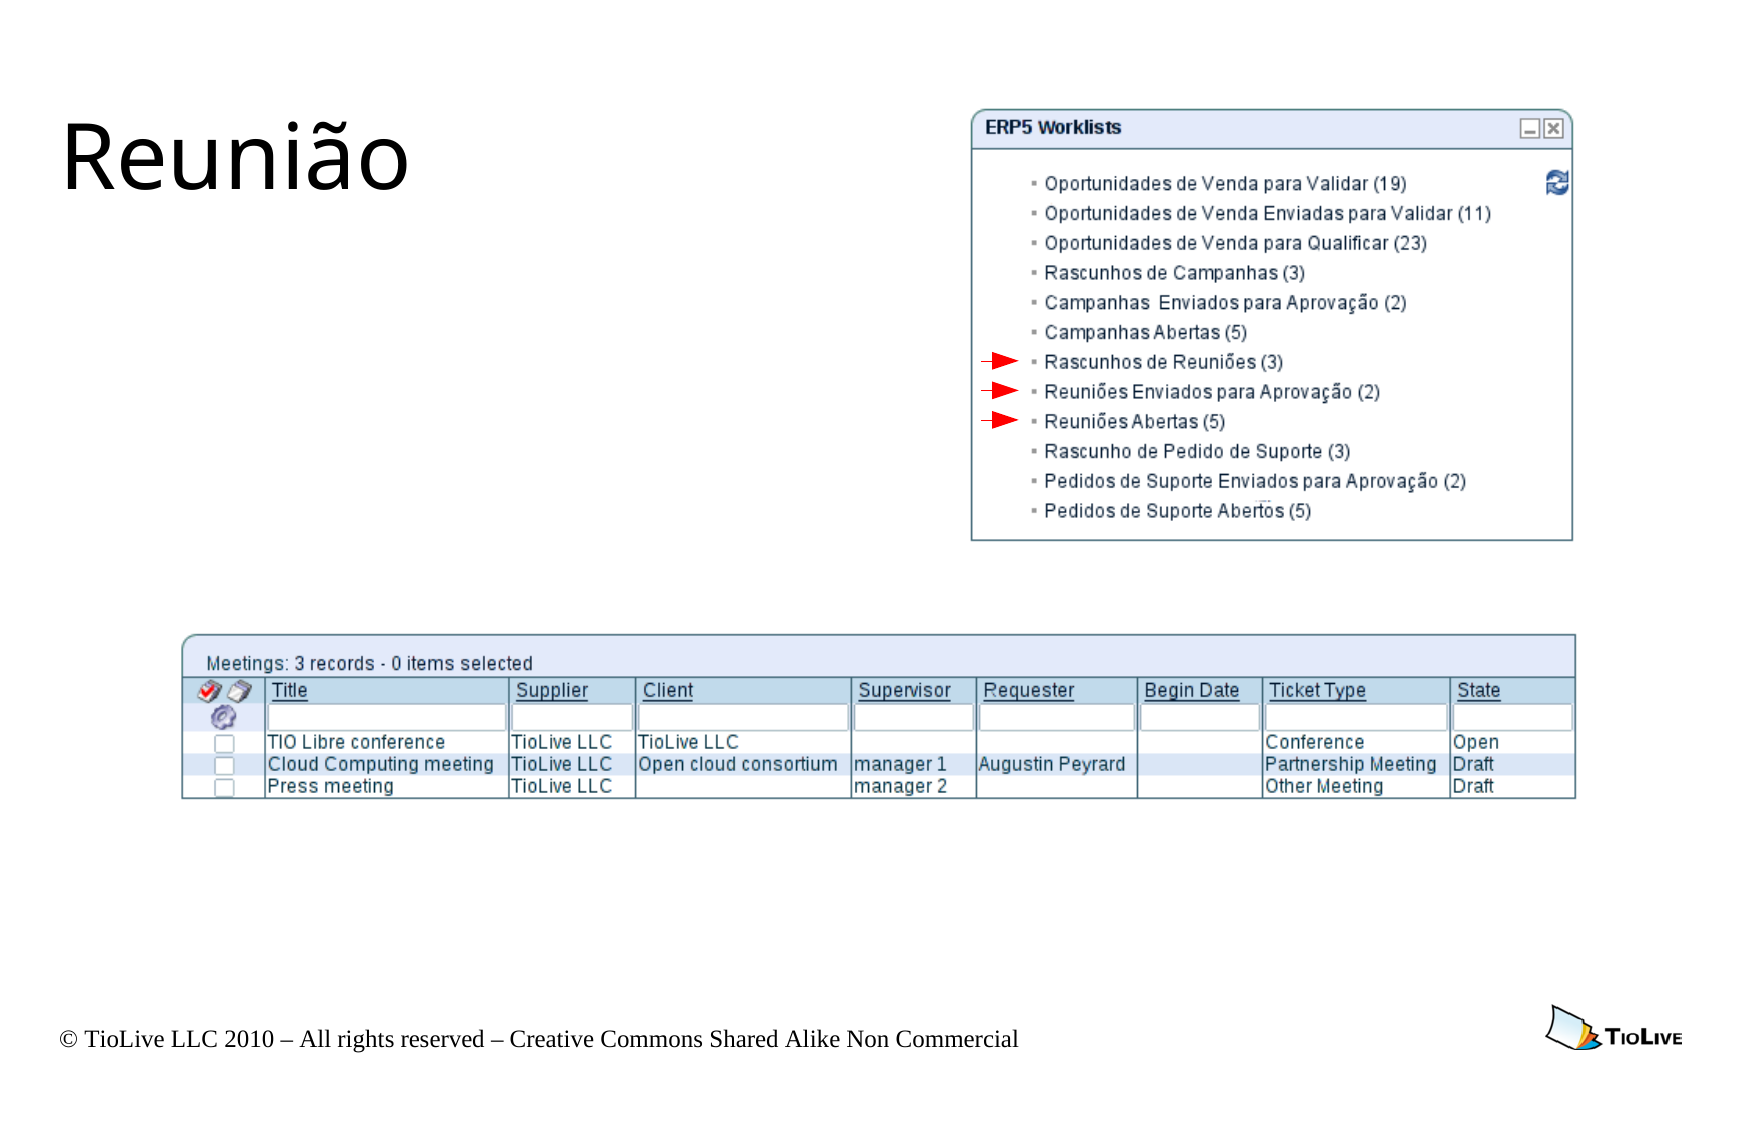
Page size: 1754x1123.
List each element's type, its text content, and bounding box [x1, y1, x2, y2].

picture [968, 216, 1578, 546]
picture [177, 628, 1581, 804]
picture [1545, 1004, 1682, 1050]
title Reunião [59, 92, 1695, 216]
